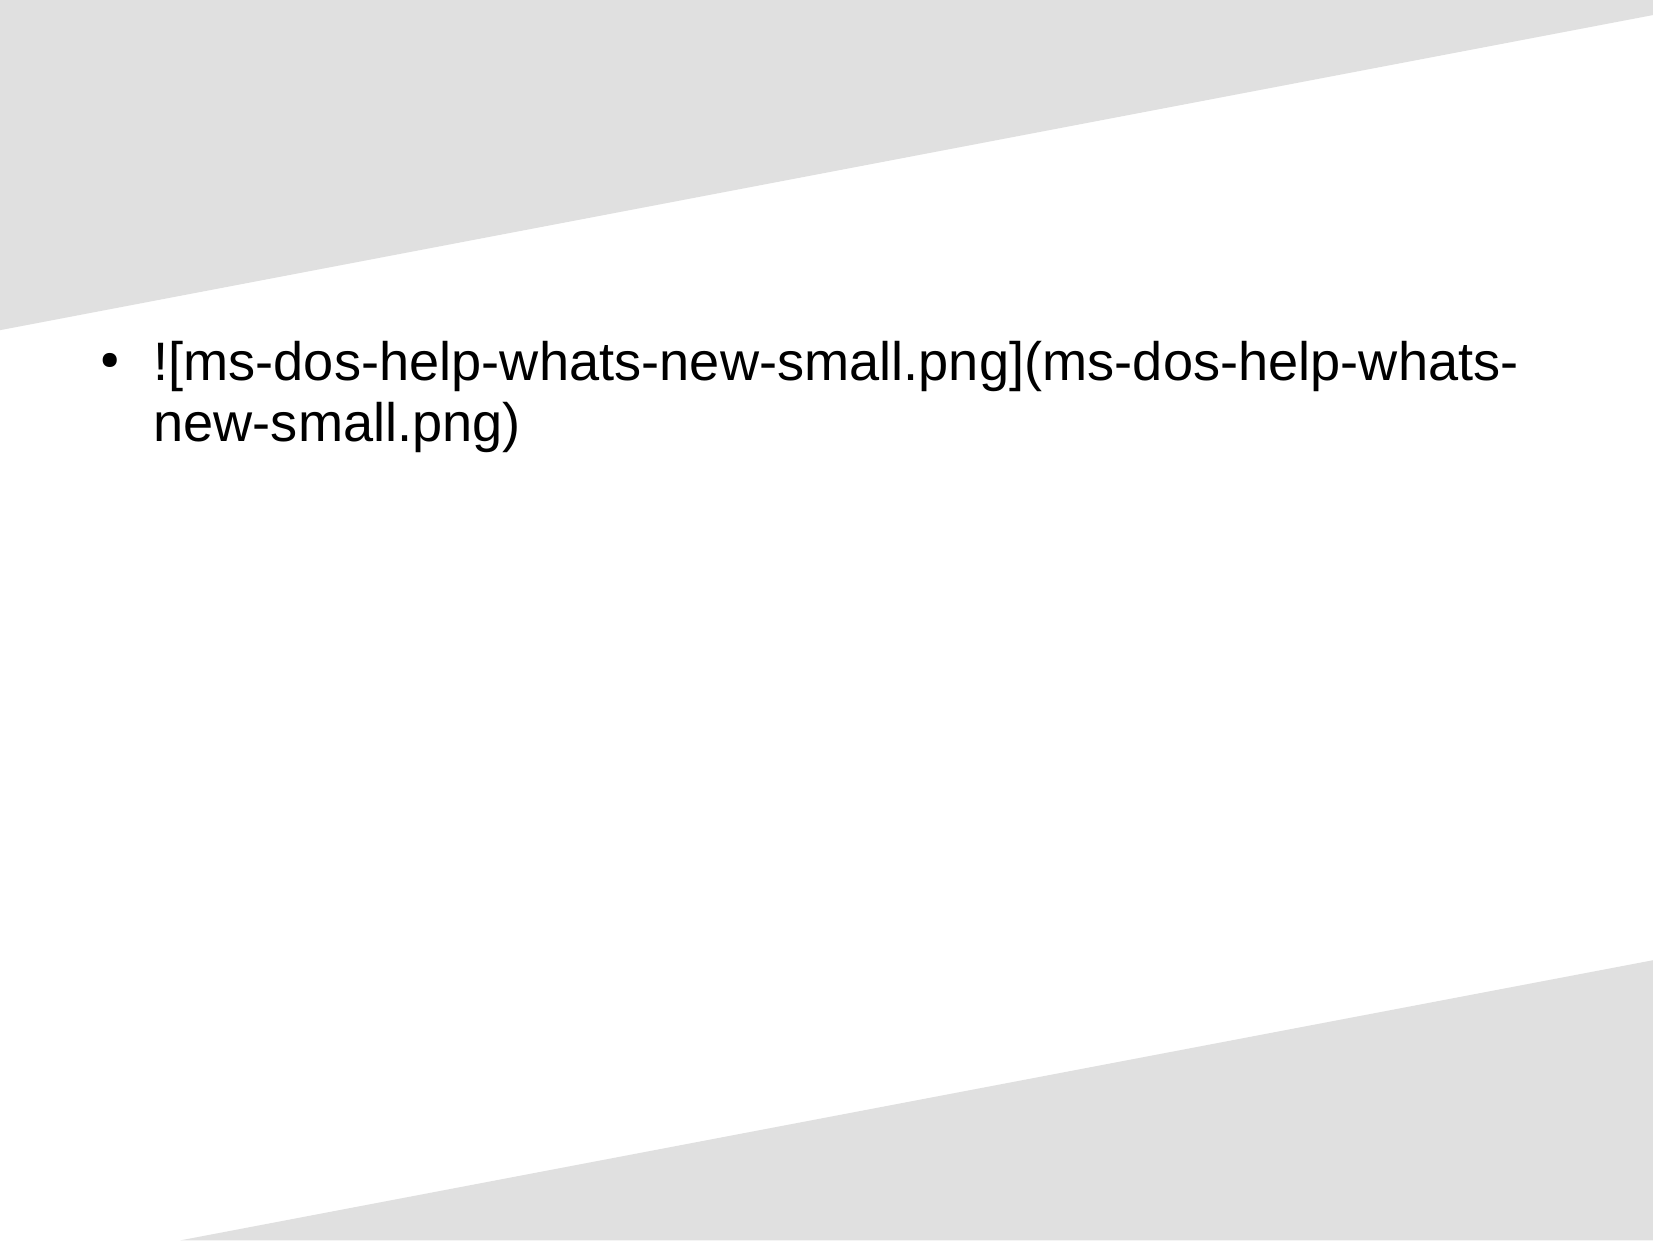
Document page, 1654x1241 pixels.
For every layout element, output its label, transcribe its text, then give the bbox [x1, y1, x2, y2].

list ![ms-dos-help-whats-new-small.png](ms-dos-help-whats-new-small.png) [82, 331, 1538, 1052]
